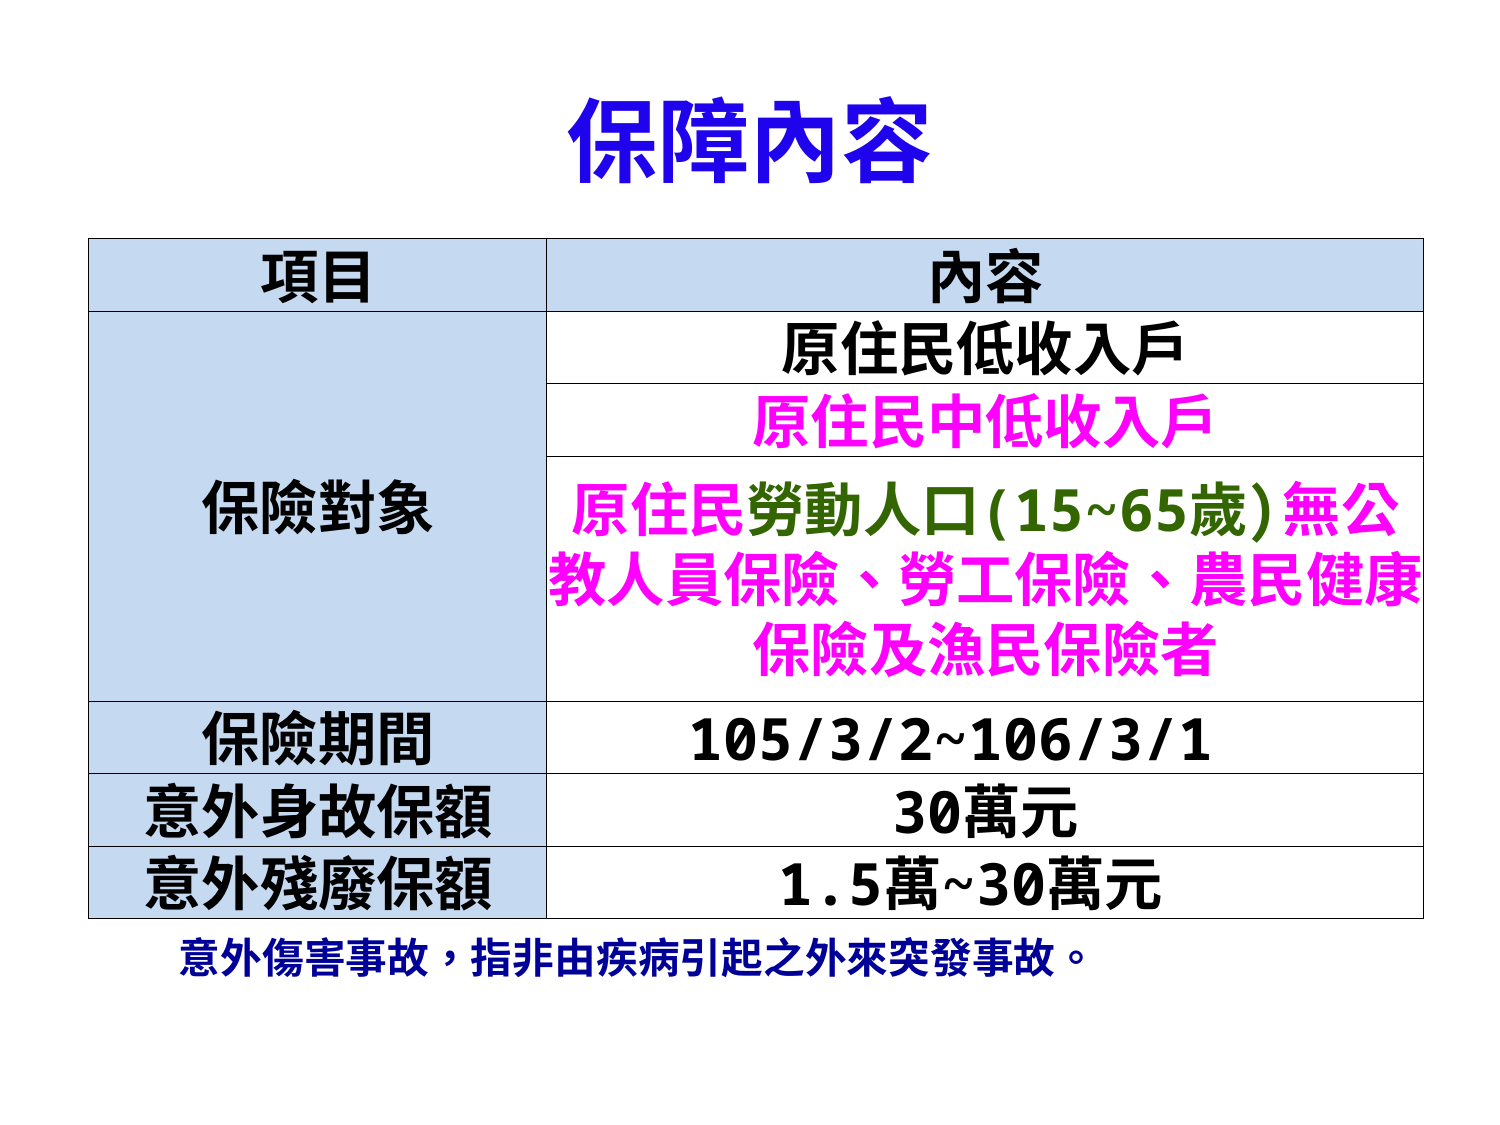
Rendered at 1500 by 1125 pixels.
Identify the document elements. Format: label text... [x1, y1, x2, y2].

table_header 內容 [547, 239, 1423, 311]
table_cell 30萬元 [547, 774, 1423, 846]
table_cell 1.5萬~30萬元 [547, 847, 1423, 918]
table_cell 原住民低收入戶 [547, 312, 1423, 383]
table_cell 原住民勞動人口(15~65歲)無公教人員保險、勞工保險、農民健康保險及漁民保險者 [547, 457, 1423, 701]
table_cell 保險期間 [89, 702, 546, 773]
table_cell 意外身故保額 [89, 774, 546, 846]
text_box 意外傷害事故，指非由疾病引起之外來突發事故。 [171, 919, 1306, 997]
title 保障內容 [75, 45, 1426, 233]
table_cell 意外殘廢保額 [89, 847, 546, 918]
table_cell 原住民中低收入戶 [547, 384, 1423, 456]
table_header 項目 [89, 239, 546, 311]
table_cell 105/3/2~106/3/1 [547, 702, 1423, 773]
table_cell 保險對象 [89, 312, 546, 701]
